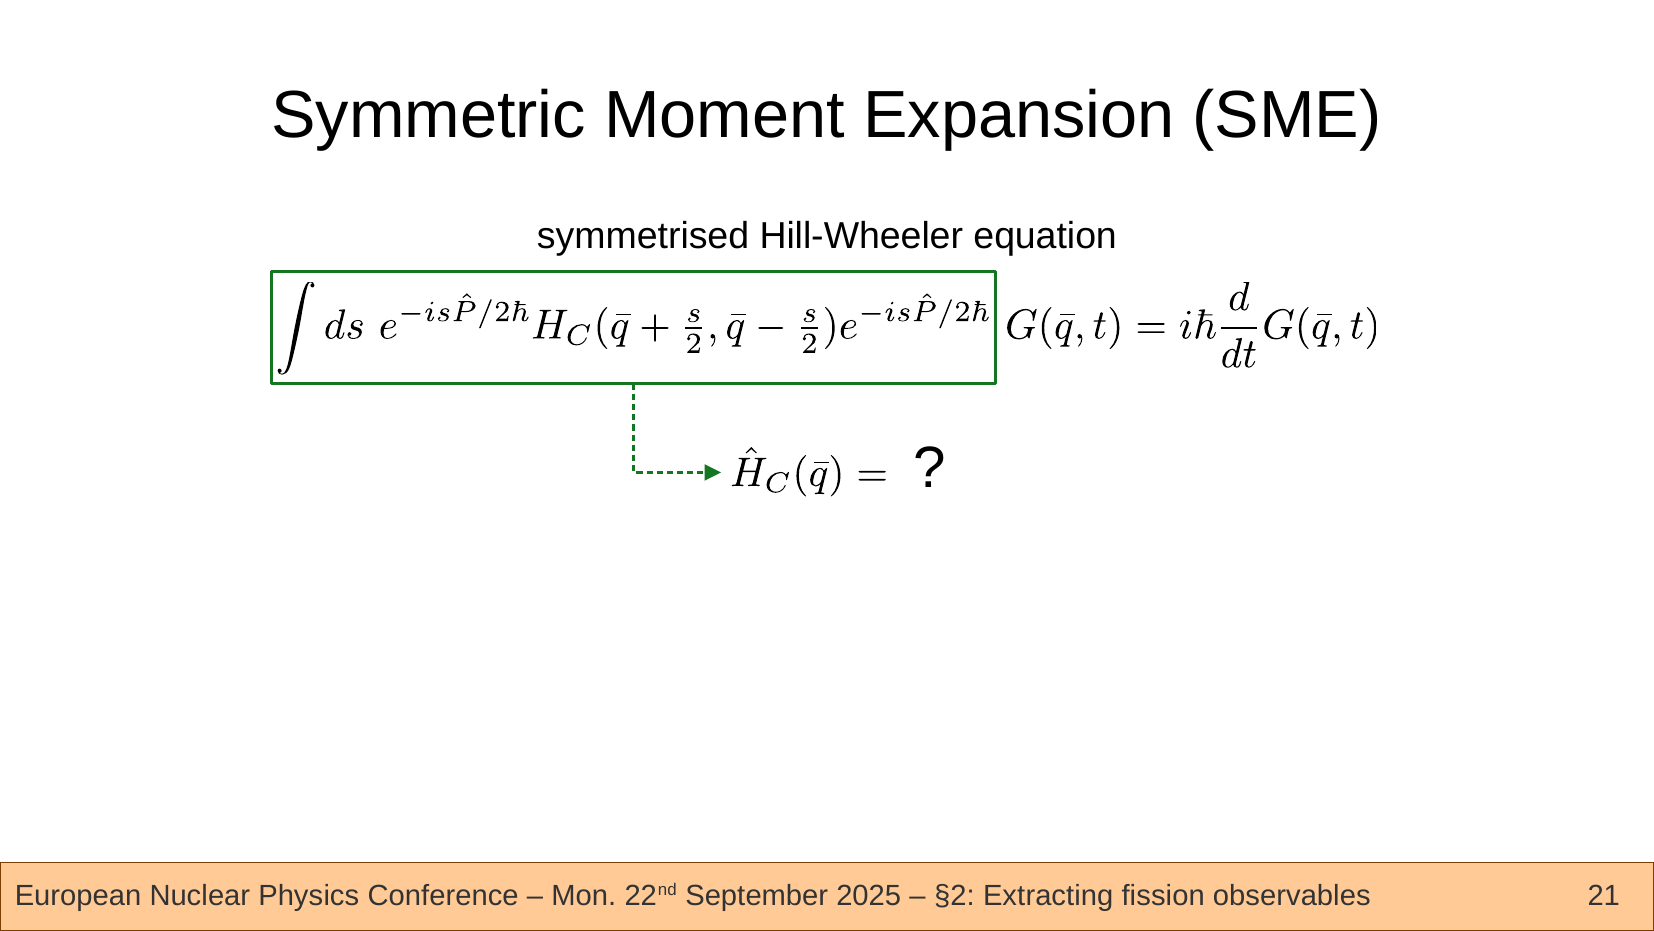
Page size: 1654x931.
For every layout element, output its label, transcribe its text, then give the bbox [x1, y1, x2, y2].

title Symmetric Moment Expansion (SME) [183, 37, 1471, 193]
text_box symmetrised Hill-Wheeler equation [519, 206, 1135, 264]
picture [277, 282, 994, 375]
picture [997, 282, 1376, 375]
text_box ? [885, 427, 975, 517]
text_box European Nuclear Physics Conference – Mon. 22nd September 2025 – §2: Extracting fission observables [0, 854, 1388, 931]
picture [731, 421, 897, 535]
text_box <number> [1471, 862, 1635, 929]
text_box [1388, 862, 1654, 931]
text_box [897, 403, 1312, 544]
